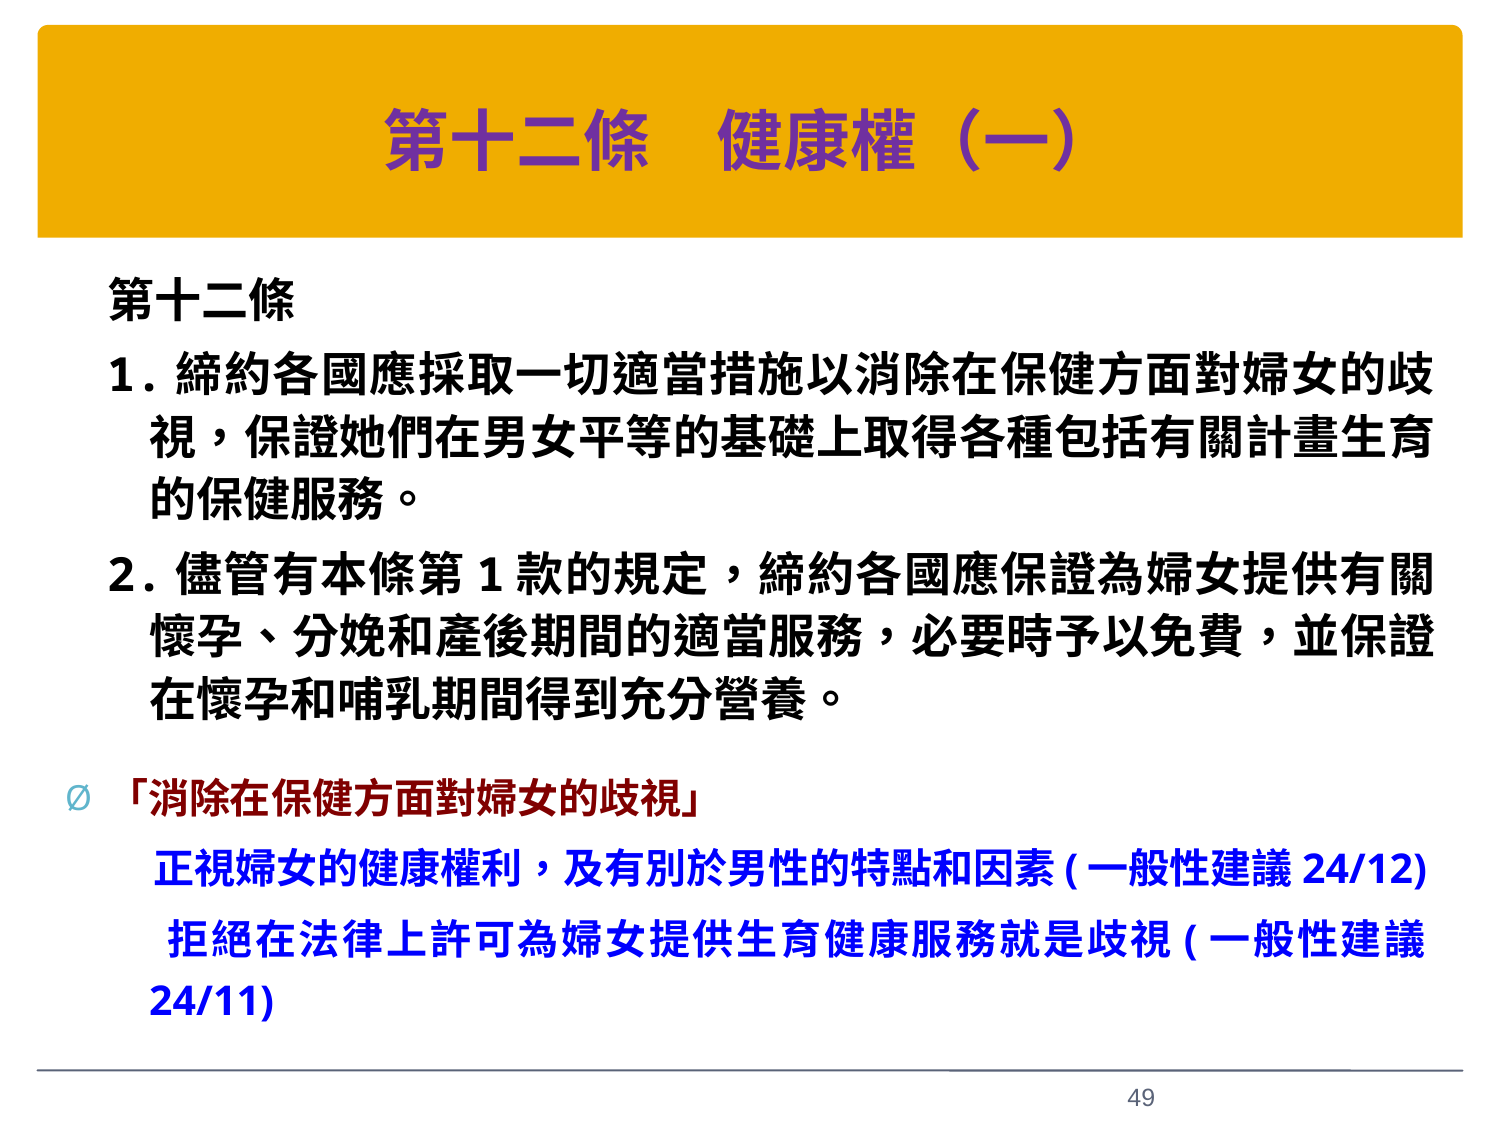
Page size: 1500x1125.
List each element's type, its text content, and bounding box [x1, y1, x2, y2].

text_box 49 [1112, 1069, 1463, 1123]
title 第十二條 健康權（一） [50, 45, 1451, 233]
list 第十二條 1.締約各國應採取一切適當措施以消除在保健方面對婦女的歧視，保證她們在男女平等的基礎上取得各種包括有關計畫生育的保健服務。 2.儘管有本條第1款的規定，締約各國應保證為婦女提供有關懷孕、分娩和產後期間的適當服務，必要時予以免費，並保證在懷孕和哺乳期間得到充分營養。 「消除在保健方面對婦女的歧視」 正視婦女的健康權利，及有別於男性的特點和因素(一般性建議24/12) 拒絕在法律上許可為婦女提供生育健康服務就是歧視(一般性建議24/11) [50, 262, 1451, 1051]
